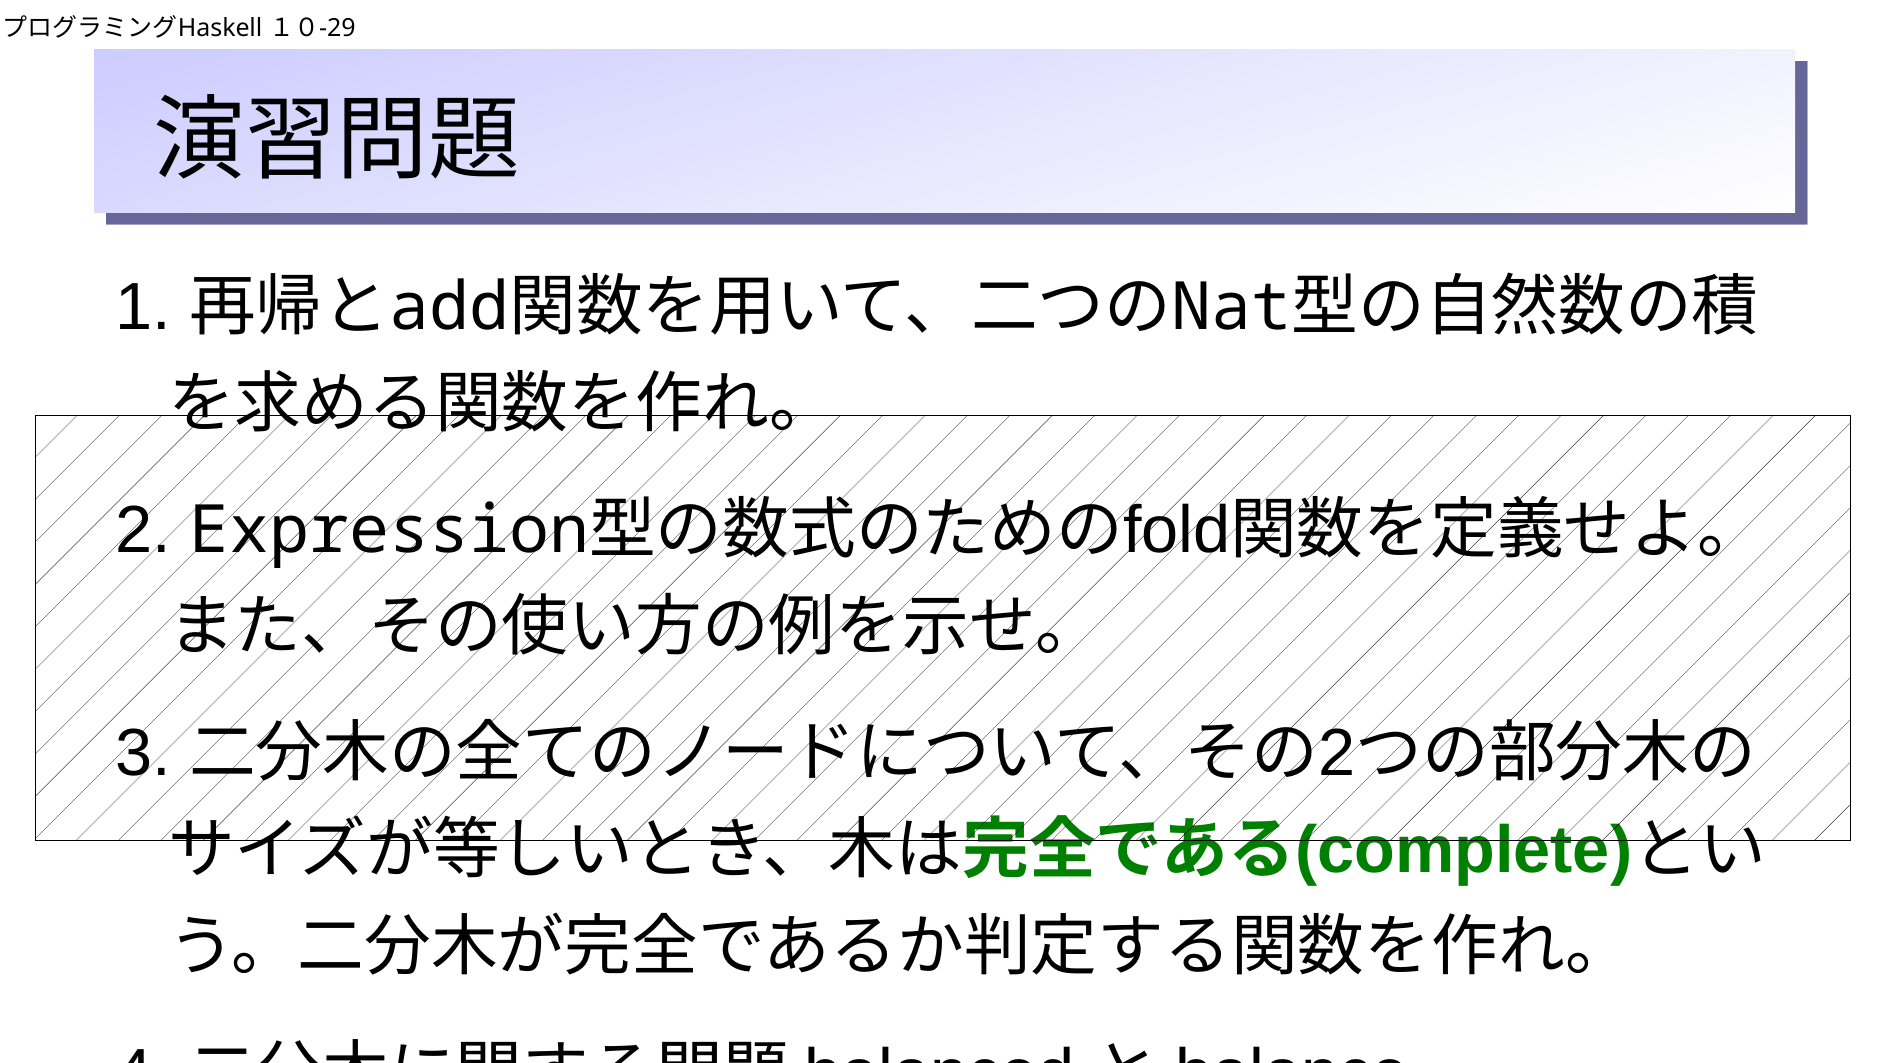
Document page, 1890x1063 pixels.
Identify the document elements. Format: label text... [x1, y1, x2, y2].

title 演習問題 [94, 49, 1796, 213]
text_box [35, 415, 1851, 841]
list 再帰とadd関数を用いて、二つのNat型の自然数の積を求める関数を作れ。 Expression型の数式のためのfold関数を定義せよ。また、その使い方の例を示せ。 二分木の全てのノードについて、その2つの部分木のサイズが等しいとき、木は完全である(complete)という。二分木が完全であるか判定する関数を作れ。 二分木に関する問題 balanced と balance [94, 248, 1796, 415]
list 再帰とadd関数を用いて、二つのNat型の自然数の積を求める関数を作れ。 Expression型の数式のためのfold関数を定義せよ。また、その使い方の例を示せ。 二分木の全てのノードについて、その2つの部分木のサイズが等しいとき、木は完全である(complete)という。二分木が完全であるか判定する関数を作れ。 二分木に関する問題 balanced と balance [94, 841, 1796, 925]
